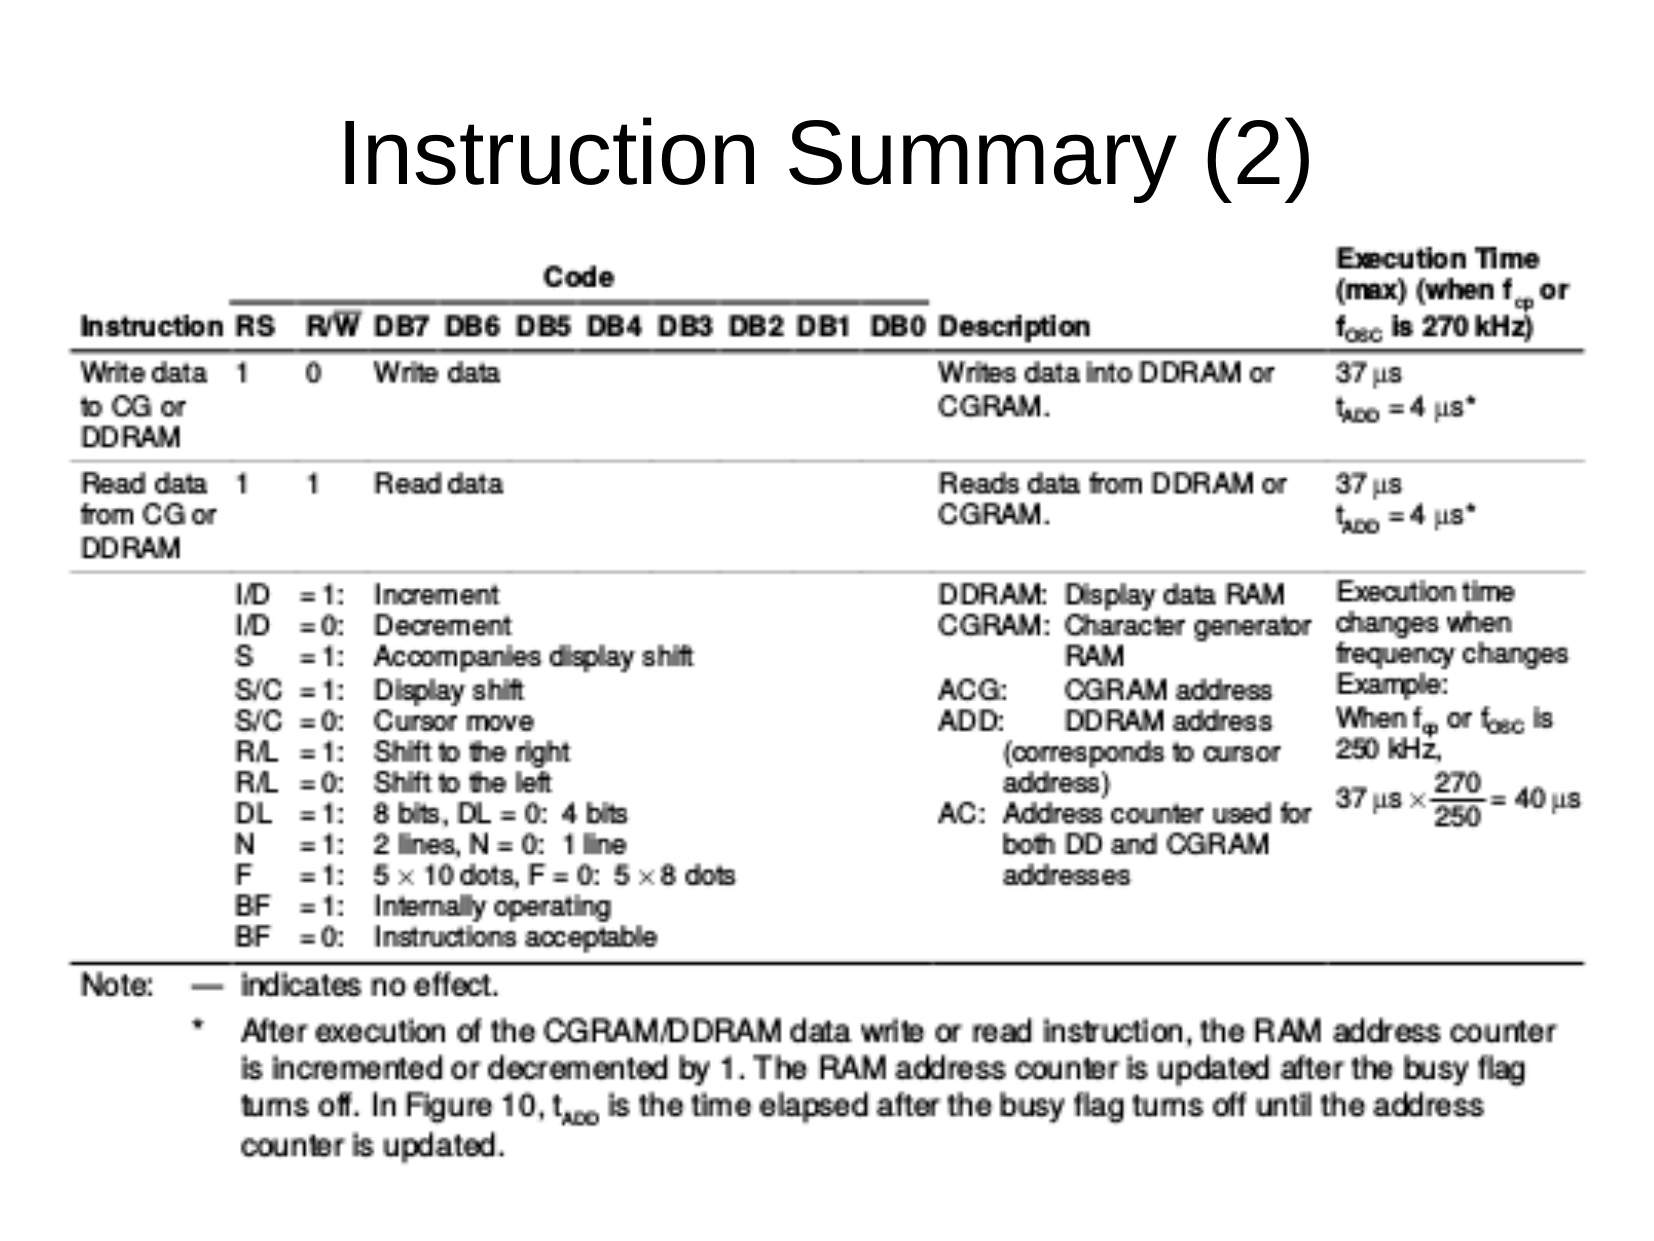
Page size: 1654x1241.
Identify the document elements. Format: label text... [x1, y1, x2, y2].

picture [51, 214, 1624, 1186]
title Instruction Summary (2) [82, 49, 1571, 214]
